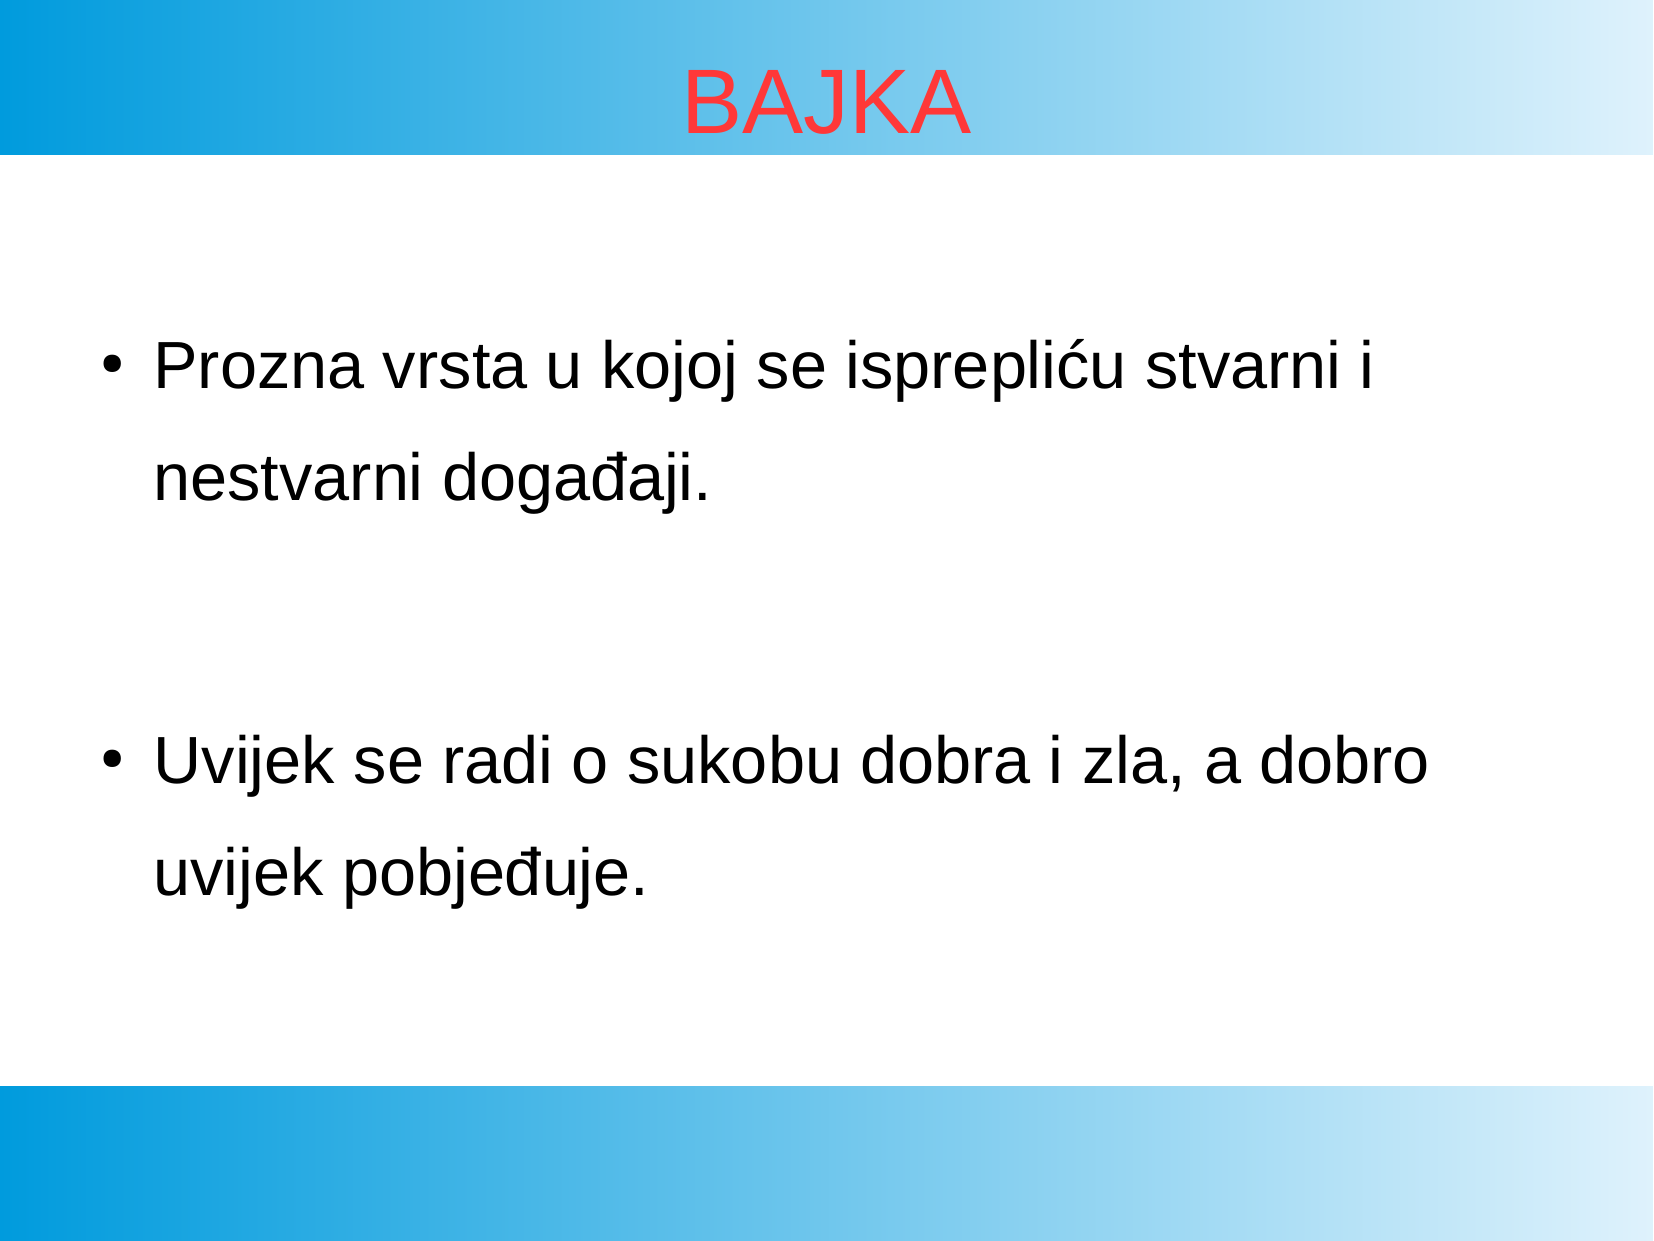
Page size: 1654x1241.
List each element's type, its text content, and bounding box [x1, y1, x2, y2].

title BAJKA [82, 49, 1571, 155]
list Prozna vrsta u kojoj se isprepliću stvarni i nestvarni događaji. Uvijek se radi o sukobu dobra i zla, a dobro uvijek pobjeđuje. [82, 290, 1571, 1010]
